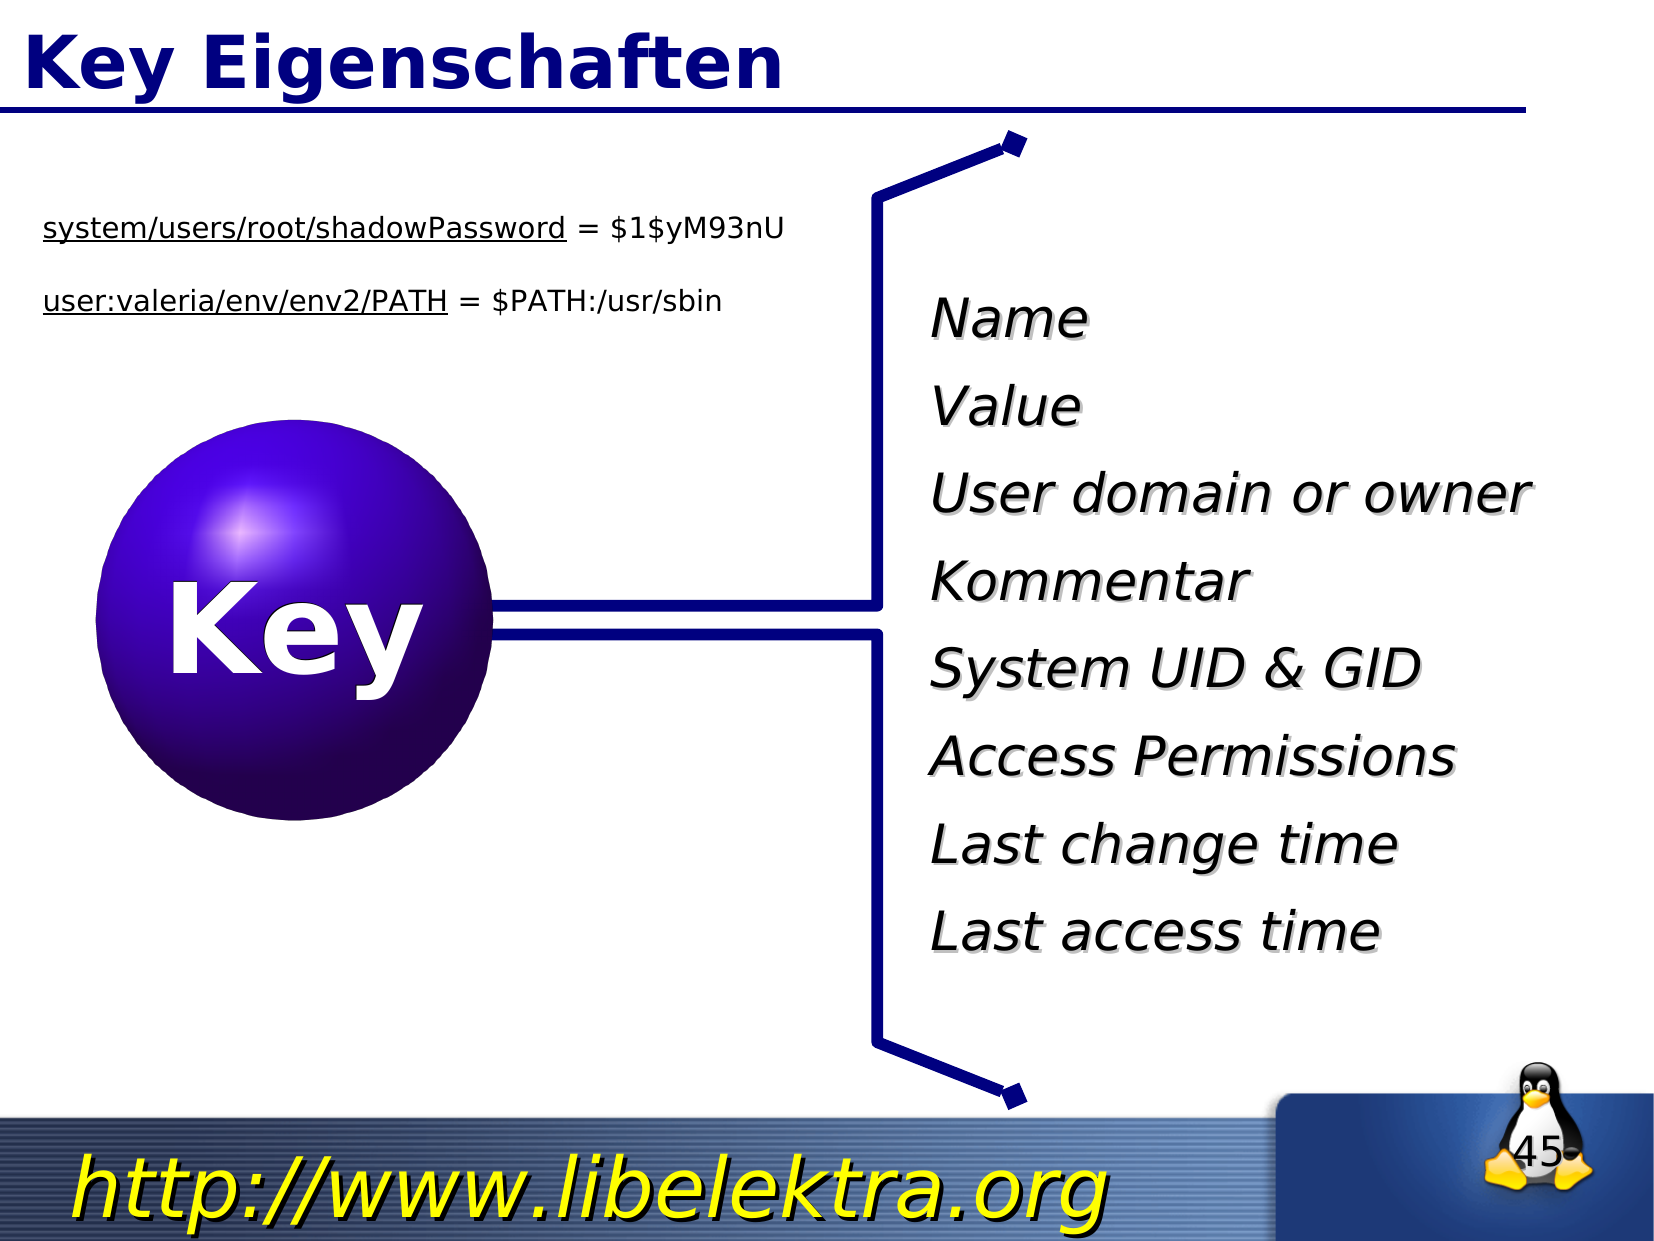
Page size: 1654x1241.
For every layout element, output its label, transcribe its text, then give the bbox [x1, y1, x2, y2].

text_box Key [162, 547, 426, 693]
text_box system/users/root/shadowPassword = $1$yM93nU user:valeria/env/env2/PATH = $PATH:/usr/sbin [42, 208, 809, 317]
text_box Key Eigenschaften [22, 14, 1611, 111]
picture [0, 1061, 1654, 1241]
list Name Value User domain or owner Kommentar System UID & GID Access Permissions Last change time Last access time [915, 276, 1617, 975]
text_box 50 [1312, 1122, 1566, 1178]
